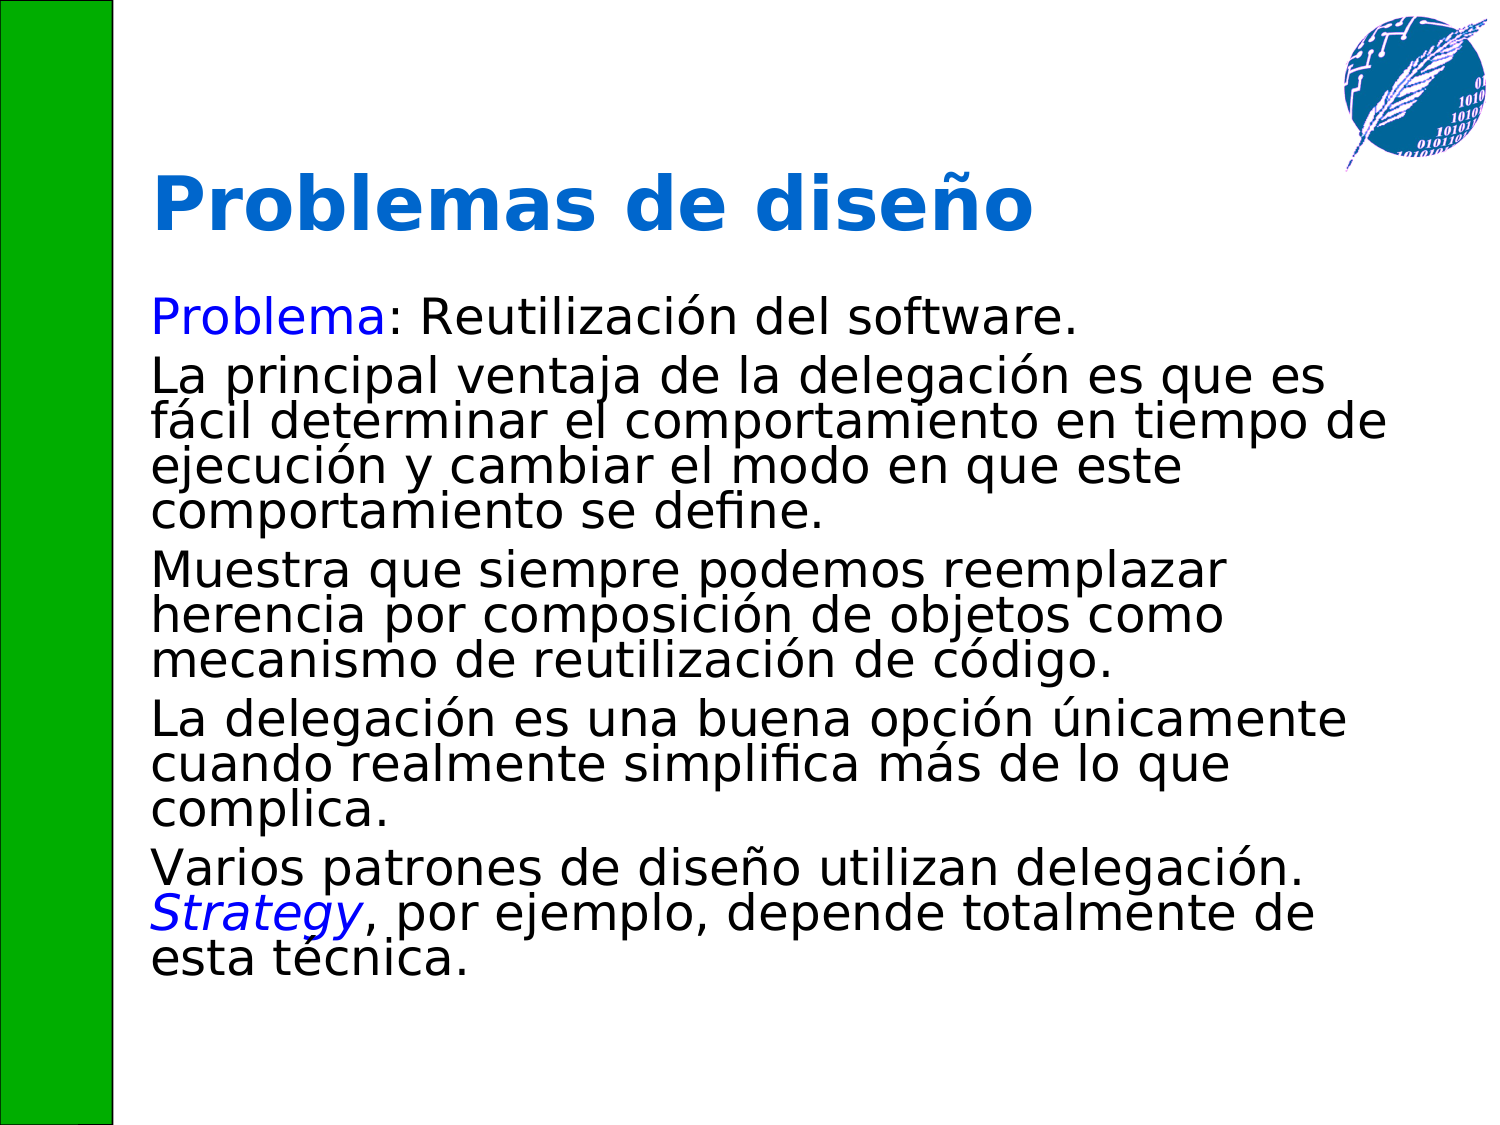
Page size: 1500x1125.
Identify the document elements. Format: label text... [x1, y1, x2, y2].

list Problema: Reutilización del software. La principal ventaja de la delegación es que es fácil determinar el comportamiento en tiempo de ejecución y cambiar el modo en que este comportamiento se define. Muestra que siempre podemos reemplazar herencia por composición de objetos como mecanismo de reutilización de código. La delegación es una buena opción únicamente cuando realmente simplifica más de lo que complica. Varios patrones de diseño utilizan delegación. Strategy, por ejemplo, depende totalmente de esta técnica. [149, 298, 1410, 1013]
title Problemas de diseño [136, 118, 1411, 307]
picture [1341, 15, 1488, 172]
picture [1417, 140, 1425, 149]
